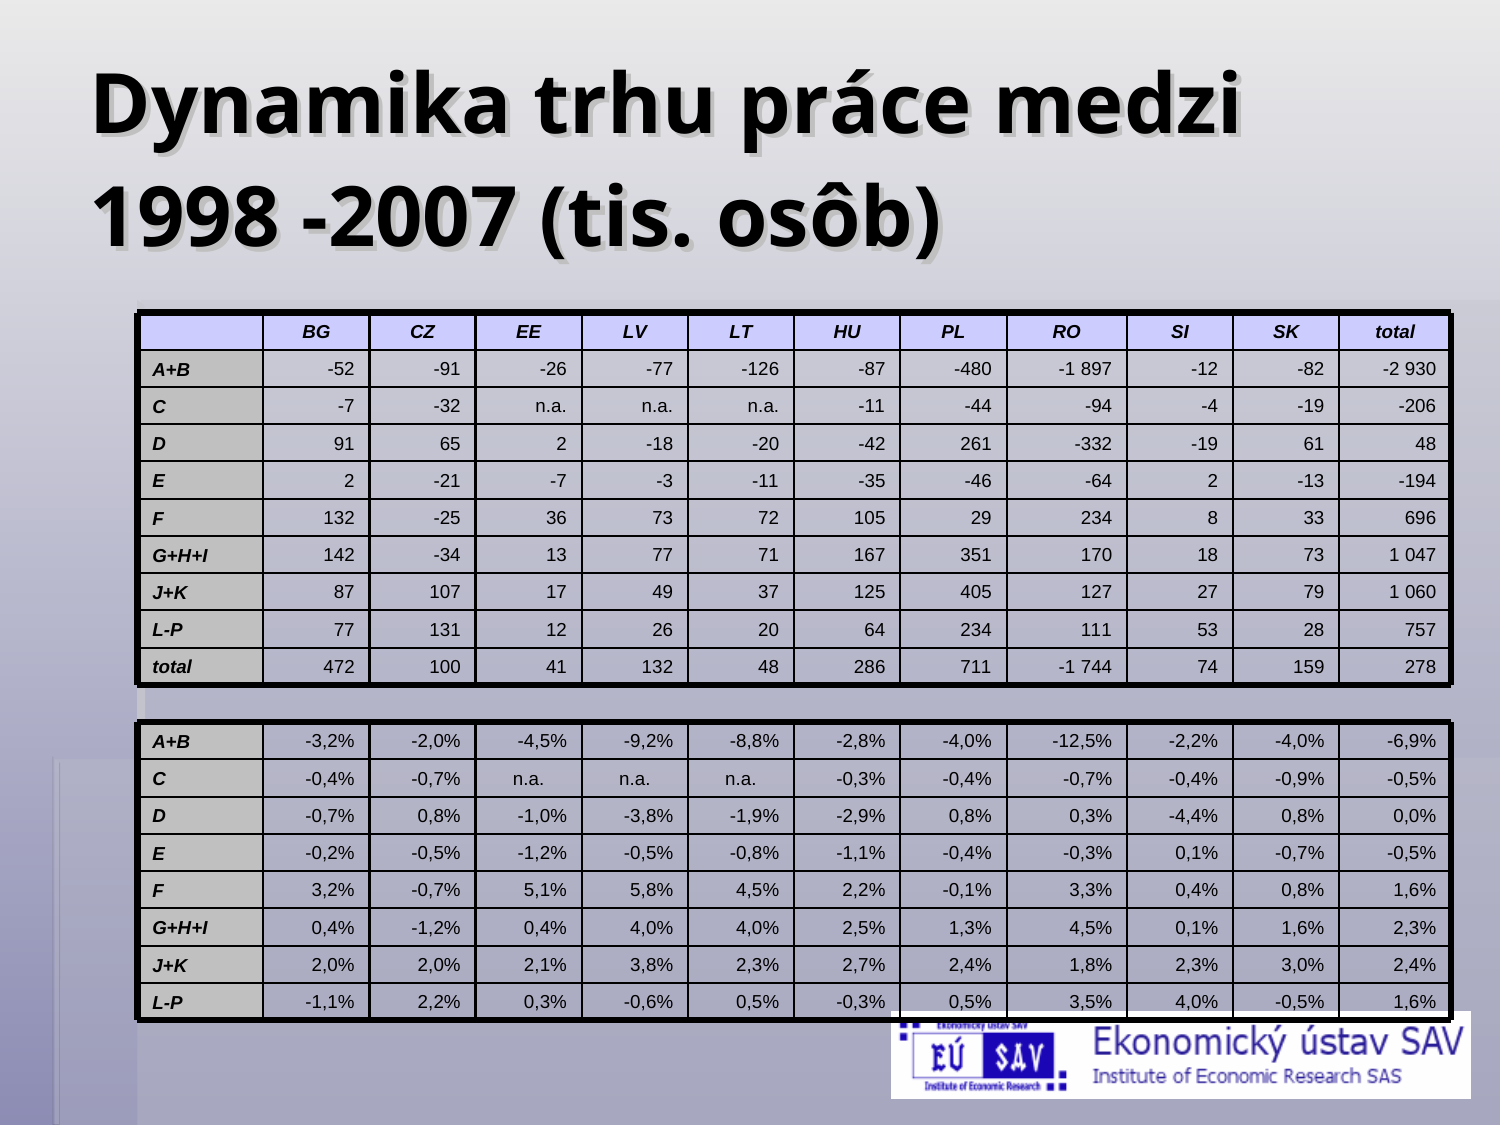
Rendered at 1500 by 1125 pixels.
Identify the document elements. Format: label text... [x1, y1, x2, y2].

text_box [141, 316, 262, 349]
text_box -4,0% [1234, 725, 1338, 758]
text_box -52 [264, 351, 368, 386]
text_box 100 [371, 649, 474, 682]
text_box -480 [901, 351, 1006, 386]
text_box -94 [1008, 388, 1126, 423]
text_box -18 [583, 425, 687, 460]
text_box -2,8% [795, 725, 899, 758]
text_box n.a. [689, 388, 793, 423]
text_box -0,7% [371, 872, 474, 907]
text_box -126 [689, 351, 793, 386]
text_box 286 [795, 649, 899, 682]
text_box 170 [1008, 537, 1126, 572]
text_box D [141, 425, 262, 460]
text_box 91 [264, 425, 368, 460]
text_box 2,3% [1128, 947, 1232, 982]
text_box 12 [477, 611, 581, 647]
text_box 2,5% [795, 909, 899, 945]
text_box n.a. [583, 760, 687, 796]
text_box 2 [264, 462, 368, 498]
text_box -4,0% [901, 725, 1006, 758]
text_box 107 [371, 574, 474, 609]
text_box LV [583, 316, 687, 349]
text_box L-P [141, 984, 262, 1017]
text_box -1,0% [477, 798, 581, 833]
text_box 18 [1128, 537, 1232, 572]
text_box 2 [1128, 462, 1232, 498]
text_box 0,3% [477, 984, 581, 1017]
text_box -4,5% [477, 725, 581, 758]
text_box -1,1% [795, 835, 899, 870]
text_box -0,4% [901, 760, 1006, 796]
text_box n.a. [477, 760, 581, 796]
text_box -11 [795, 388, 899, 423]
text_box 0,3% [1008, 798, 1126, 833]
text_box 0,8% [371, 798, 474, 833]
text_box -44 [901, 388, 1006, 423]
text_box -0,5% [583, 835, 687, 870]
text_box -0,4% [1128, 760, 1232, 796]
text_box -91 [371, 351, 474, 386]
text_box A+B [141, 725, 262, 758]
text_box 3,0% [1234, 947, 1338, 982]
text_box 167 [795, 537, 899, 572]
text_box 132 [264, 500, 368, 535]
text_box 0,4% [1128, 872, 1232, 907]
text_box -0,3% [795, 984, 899, 1017]
text_box 234 [1008, 500, 1126, 535]
text_box 1 060 [1340, 574, 1448, 609]
text_box -8,8% [689, 725, 793, 758]
text_box 2,4% [901, 947, 1006, 982]
text_box -0,9% [1234, 760, 1338, 796]
text_box G+H+I [141, 909, 262, 945]
text_box 0,8% [901, 798, 1006, 833]
text_box 77 [583, 537, 687, 572]
text_box 261 [901, 425, 1006, 460]
text_box -12 [1128, 351, 1232, 386]
text_box 4,0% [689, 909, 793, 945]
text_box 351 [901, 537, 1006, 572]
text_box n.a. [477, 388, 581, 423]
text_box 27 [1128, 574, 1232, 609]
text_box 73 [1234, 537, 1338, 572]
text_box -7 [264, 388, 368, 423]
text_box 33 [1234, 500, 1338, 535]
text_box -332 [1008, 425, 1126, 460]
text_box 159 [1234, 649, 1338, 682]
text_box 26 [583, 611, 687, 647]
text_box total [141, 649, 262, 682]
text_box E [141, 835, 262, 870]
text_box 1,6% [1340, 872, 1448, 907]
text_box F [141, 872, 262, 907]
text_box 29 [901, 500, 1006, 535]
text_box 36 [477, 500, 581, 535]
text_box F [141, 500, 262, 535]
text_box 20 [689, 611, 793, 647]
text_box -13 [1234, 462, 1338, 498]
text_box -82 [1234, 351, 1338, 386]
text_box -0,8% [689, 835, 793, 870]
text_box 1,6% [1234, 909, 1338, 945]
text_box -0,2% [264, 835, 368, 870]
text_box SI [1128, 316, 1232, 349]
text_box 13 [477, 537, 581, 572]
text_box -1 897 [1008, 351, 1126, 386]
text_box -0,5% [1340, 760, 1448, 796]
text_box 48 [689, 649, 793, 682]
text_box 131 [371, 611, 474, 647]
text_box 8 [1128, 500, 1232, 535]
text_box -19 [1234, 388, 1338, 423]
text_box J+K [141, 947, 262, 982]
text_box 127 [1008, 574, 1126, 609]
text_box 41 [477, 649, 581, 682]
text_box -2,9% [795, 798, 899, 833]
text_box 74 [1128, 649, 1232, 682]
text_box 0,1% [1128, 909, 1232, 945]
text_box SK [1234, 316, 1338, 349]
text_box -2 930 [1340, 351, 1448, 386]
text_box 1,3% [901, 909, 1006, 945]
text_box -2,0% [371, 725, 474, 758]
text_box 0,8% [1234, 872, 1338, 907]
text_box 64 [795, 611, 899, 647]
text_box 0,4% [477, 909, 581, 945]
text_box -206 [1340, 388, 1448, 423]
text_box 48 [1340, 425, 1448, 460]
text_box -0,3% [795, 760, 899, 796]
text_box -0,3% [1008, 835, 1126, 870]
text_box -34 [371, 537, 474, 572]
text_box BG [264, 316, 368, 349]
text_box 757 [1340, 611, 1448, 647]
text_box -0,5% [371, 835, 474, 870]
text_box -25 [371, 500, 474, 535]
text_box 2,1% [477, 947, 581, 982]
text_box 405 [901, 574, 1006, 609]
text_box 2,0% [371, 947, 474, 982]
text_box 3,2% [264, 872, 368, 907]
text_box G+H+I [141, 537, 262, 572]
text_box 696 [1340, 500, 1448, 535]
text_box -12,5% [1008, 725, 1126, 758]
text_box 4,5% [1008, 909, 1126, 945]
text_box n.a. [689, 760, 793, 796]
text_box 1,6% [1340, 984, 1448, 1017]
text_box 4,5% [689, 872, 793, 907]
text_box -0,7% [264, 798, 368, 833]
text_box 2,0% [264, 947, 368, 982]
text_box -64 [1008, 462, 1126, 498]
text_box -1 744 [1008, 649, 1126, 682]
text_box A+B [141, 351, 262, 386]
text_box -1,9% [689, 798, 793, 833]
text_box 472 [264, 649, 368, 682]
text_box 4,0% [1128, 984, 1232, 1017]
text_box 0,4% [264, 909, 368, 945]
text_box -2,2% [1128, 725, 1232, 758]
text_box PL [901, 316, 1006, 349]
text_box -1,1% [264, 984, 368, 1017]
text_box -7 [477, 462, 581, 498]
text_box -46 [901, 462, 1006, 498]
text_box -9,2% [583, 725, 687, 758]
text_box -0,6% [583, 984, 687, 1017]
text_box 0,1% [1128, 835, 1232, 870]
text_box 0,0% [1340, 798, 1448, 833]
text_box 2,2% [795, 872, 899, 907]
text_box -0,1% [901, 872, 1006, 907]
text_box -0,4% [264, 760, 368, 796]
text_box 61 [1234, 425, 1338, 460]
text_box 0,5% [901, 984, 1006, 1017]
text_box 142 [264, 537, 368, 572]
text_box -42 [795, 425, 899, 460]
text_box L-P [141, 611, 262, 647]
text_box 72 [689, 500, 793, 535]
text_box 1 047 [1340, 537, 1448, 572]
text_box -0,7% [1008, 760, 1126, 796]
text_box -32 [371, 388, 474, 423]
text_box -3,8% [583, 798, 687, 833]
text_box 711 [901, 649, 1006, 682]
text_box 2 [477, 425, 581, 460]
text_box -26 [477, 351, 581, 386]
text_box RO [1008, 316, 1126, 349]
text_box 111 [1008, 611, 1126, 647]
text_box 278 [1340, 649, 1448, 682]
text_box -20 [689, 425, 793, 460]
text_box 2,3% [1340, 909, 1448, 945]
text_box 17 [477, 574, 581, 609]
text_box 1,8% [1008, 947, 1126, 982]
text_box LT [689, 316, 793, 349]
text_box C [141, 760, 262, 796]
text_box -87 [795, 351, 899, 386]
text_box n.a. [583, 388, 687, 423]
text_box -0,5% [1340, 835, 1448, 870]
picture [891, 1011, 1471, 1099]
text_box -21 [371, 462, 474, 498]
text_box -11 [689, 462, 793, 498]
text_box -1,2% [477, 835, 581, 870]
text_box 234 [901, 611, 1006, 647]
text_box 28 [1234, 611, 1338, 647]
text_box -194 [1340, 462, 1448, 498]
text_box -1,2% [371, 909, 474, 945]
text_box -0,7% [371, 760, 474, 796]
text_box total [1340, 316, 1448, 349]
text_box C [141, 388, 262, 423]
text_box 79 [1234, 574, 1338, 609]
text_box 73 [583, 500, 687, 535]
text_box -4 [1128, 388, 1232, 423]
text_box -77 [583, 351, 687, 386]
text_box J+K [141, 574, 262, 609]
text_box 132 [583, 649, 687, 682]
text_box E [141, 462, 262, 498]
text_box 71 [689, 537, 793, 572]
text_box 5,1% [477, 872, 581, 907]
text_box -6,9% [1340, 725, 1448, 758]
text_box -19 [1128, 425, 1232, 460]
text_box -3 [583, 462, 687, 498]
text_box -0,7% [1234, 835, 1338, 870]
text_box 0,5% [689, 984, 793, 1017]
text_box -35 [795, 462, 899, 498]
text_box 2,4% [1340, 947, 1448, 982]
text_box 2,2% [371, 984, 474, 1017]
text_box 65 [371, 425, 474, 460]
text_box 87 [264, 574, 368, 609]
text_box -3,2% [264, 725, 368, 758]
text_box D [141, 798, 262, 833]
text_box 77 [264, 611, 368, 647]
text_box 2,3% [689, 947, 793, 982]
text_box 3,8% [583, 947, 687, 982]
text_box 37 [689, 574, 793, 609]
text_box CZ [371, 316, 474, 349]
text_box -0,4% [901, 835, 1006, 870]
text_box 105 [795, 500, 899, 535]
text_box 3,3% [1008, 872, 1126, 907]
text_box 2,7% [795, 947, 899, 982]
text_box 125 [795, 574, 899, 609]
text_box HU [795, 316, 899, 349]
title Dynamika trhu práce medzi 1998 -2007 (tis. osôb) [75, 0, 1451, 316]
text_box 0,8% [1234, 798, 1338, 833]
text_box EE [477, 316, 581, 349]
text_box 5,8% [583, 872, 687, 907]
text_box 49 [583, 574, 687, 609]
text_box -4,4% [1128, 798, 1232, 833]
text_box 3,5% [1008, 984, 1126, 1017]
text_box 53 [1128, 611, 1232, 647]
text_box -0,5% [1234, 984, 1338, 1017]
text_box 4,0% [583, 909, 687, 945]
